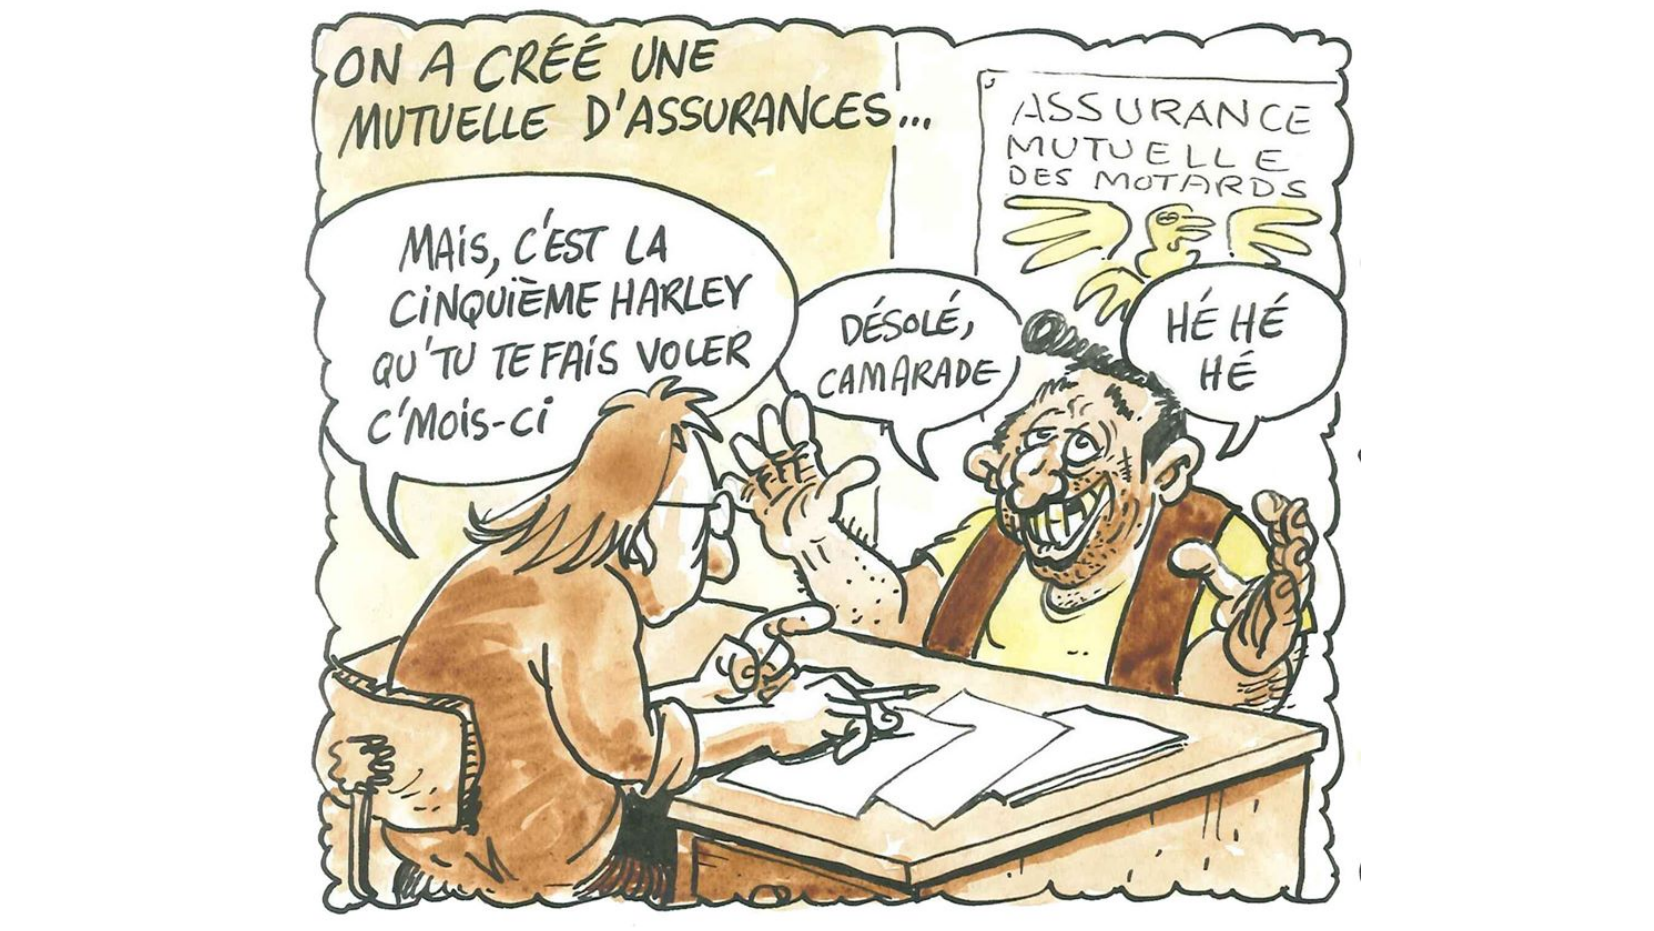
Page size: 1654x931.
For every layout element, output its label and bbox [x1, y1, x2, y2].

picture [296, 0, 1361, 928]
